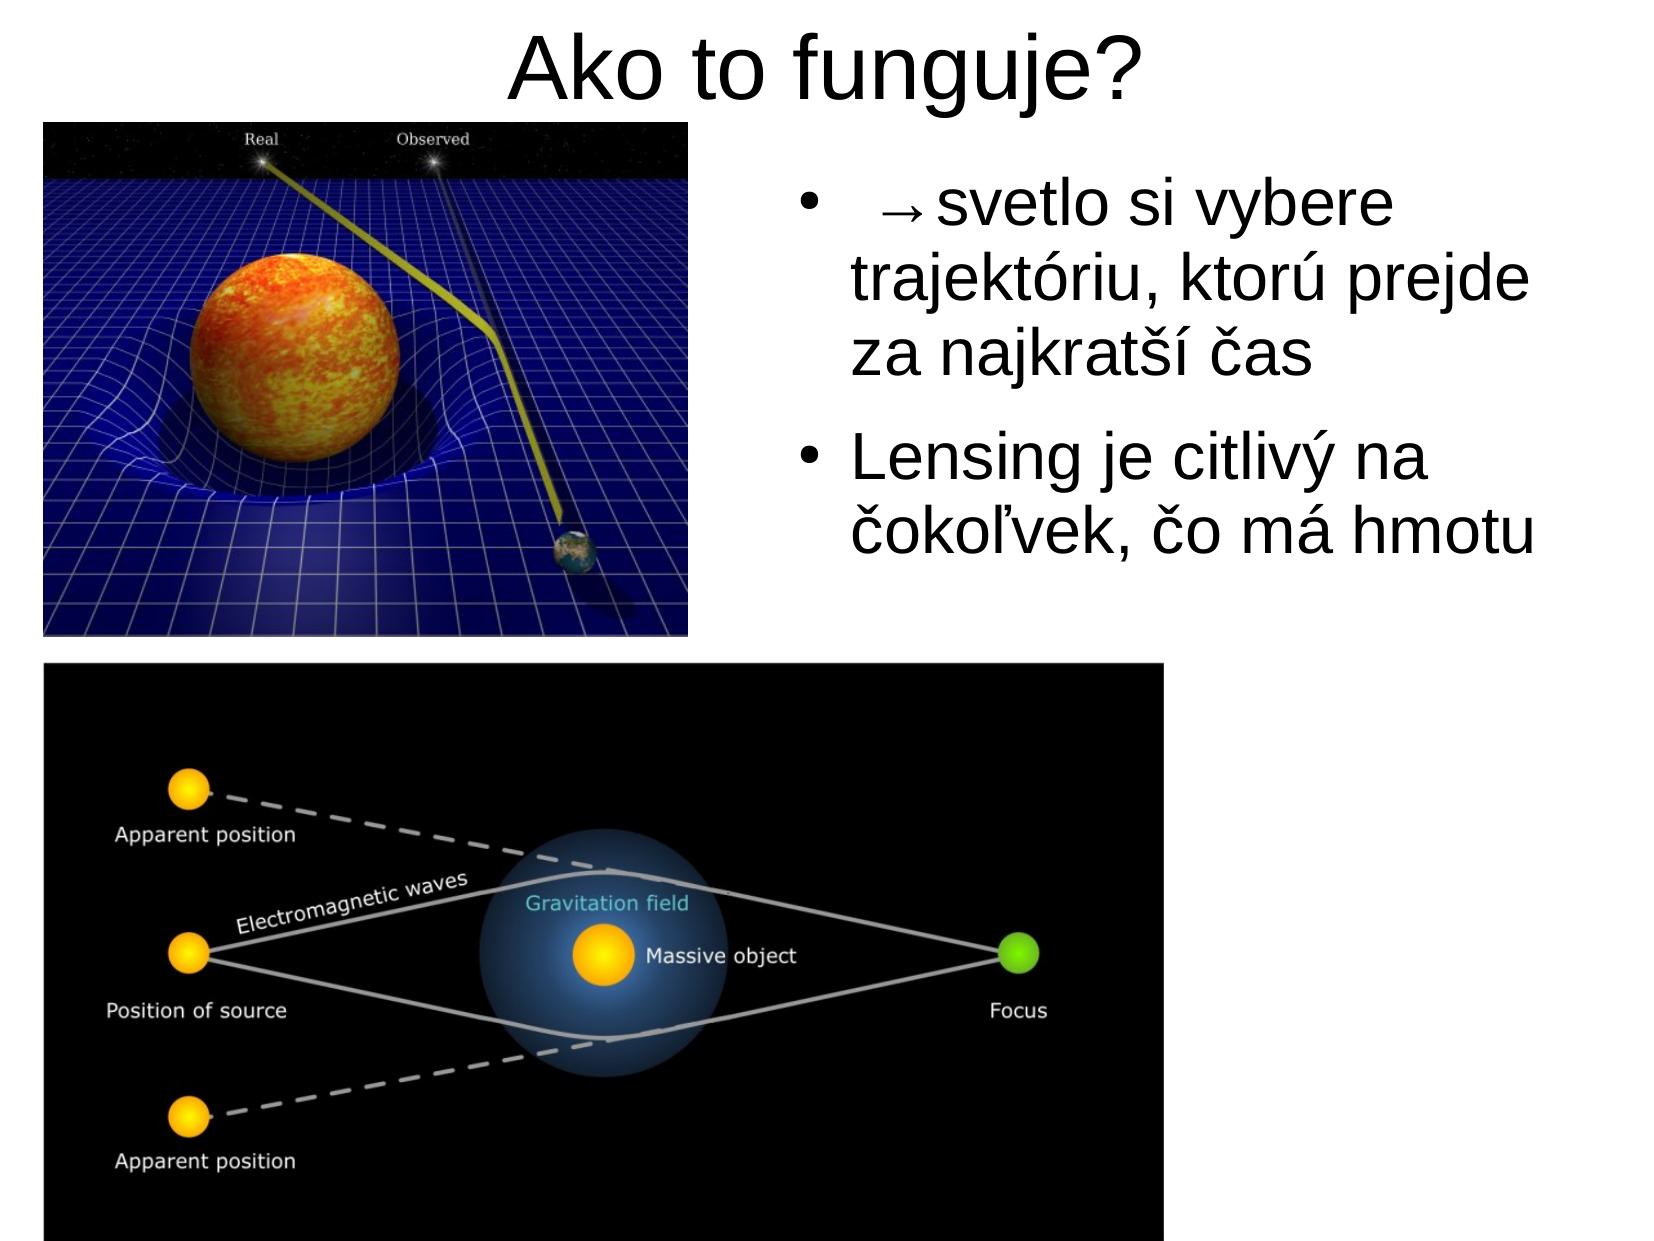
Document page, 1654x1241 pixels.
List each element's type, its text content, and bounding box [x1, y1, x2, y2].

title Ako to funguje? [82, 15, 1571, 121]
picture [43, 122, 688, 637]
list →svetlo si vybere trajektóriu, ktorú prejde za najkratší čas Lensing je citlivý na čokoľvek, čo má hmotu [780, 165, 1556, 665]
picture [43, 662, 1164, 1241]
